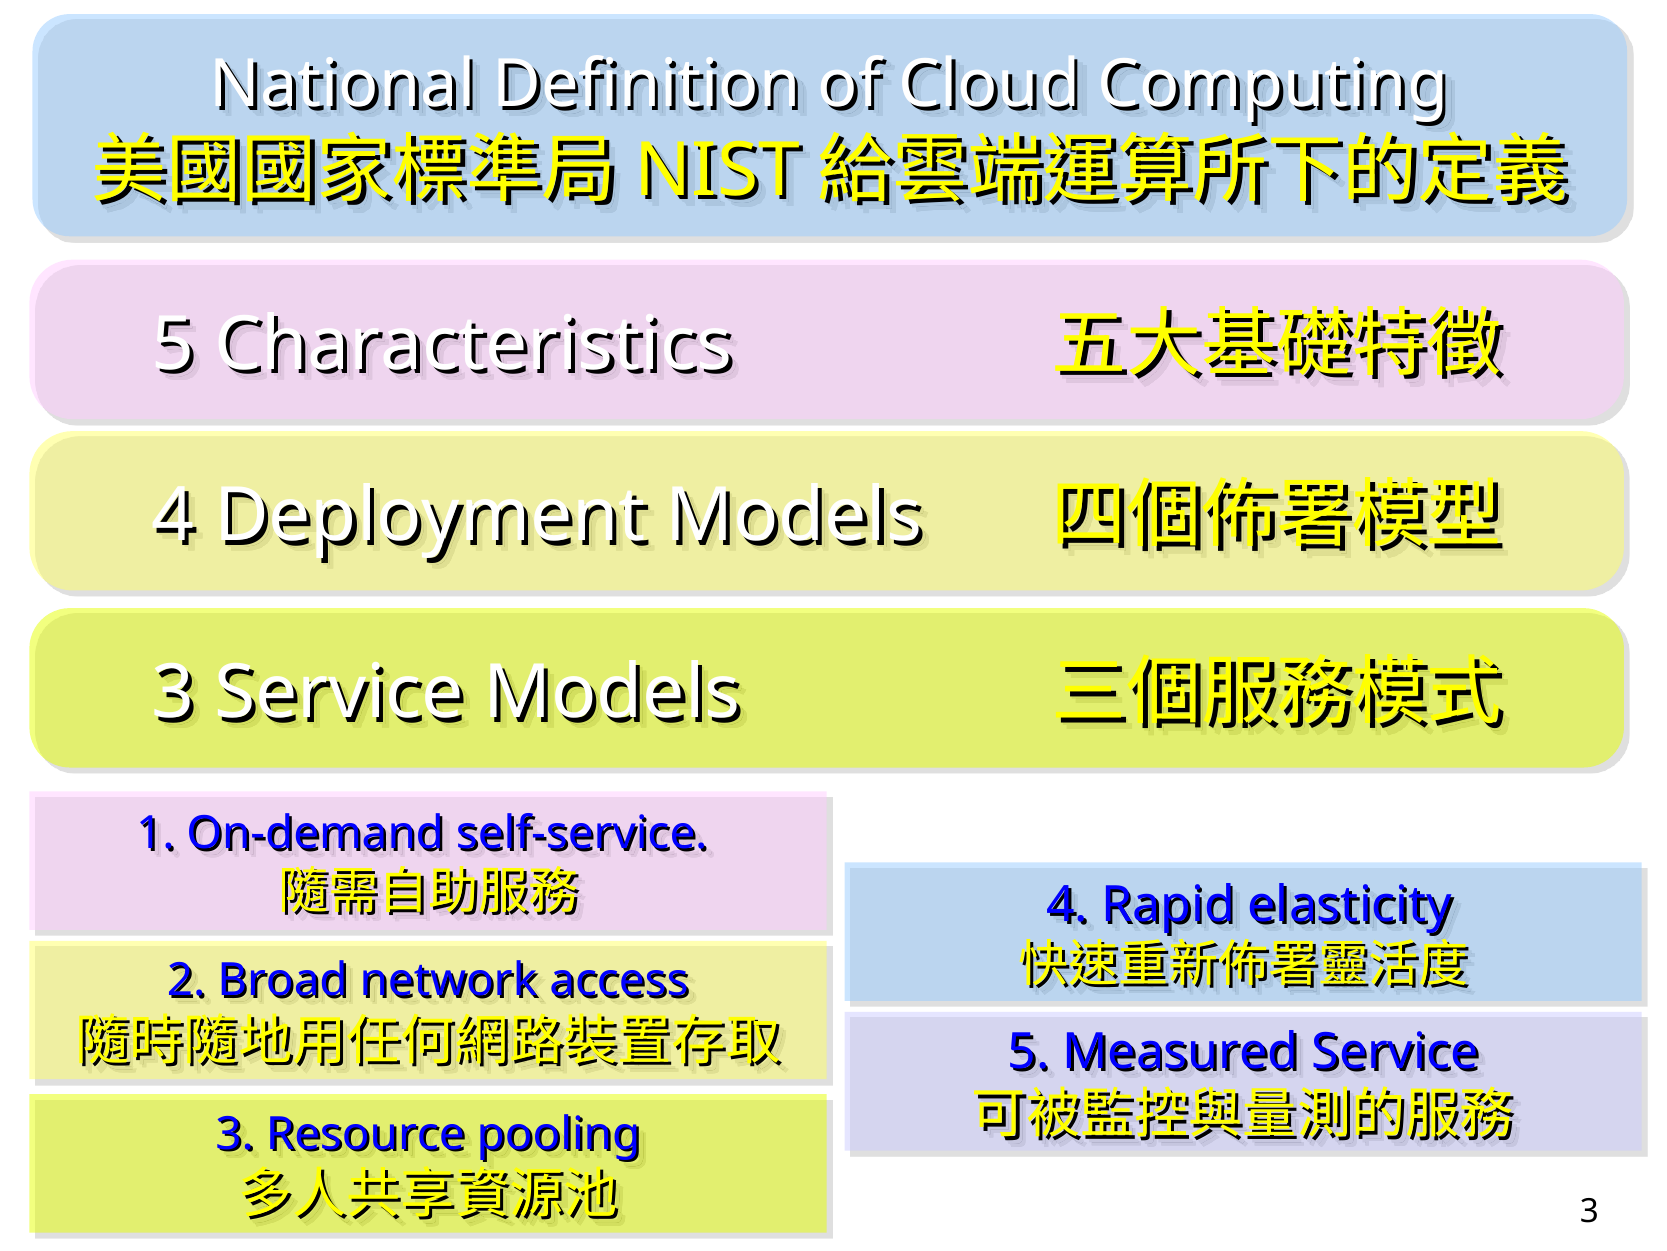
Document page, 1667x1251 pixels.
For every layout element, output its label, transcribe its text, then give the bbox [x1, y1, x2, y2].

text_box 3 Service Models 三個服務模式 [29, 608, 1624, 768]
text_box 4 Deployment Models 四個佈署模型 [29, 431, 1624, 591]
text_box 3. Resource pooling 多人共享資源池 [29, 1094, 827, 1233]
text_box 5. Measured Service 可被監控與量測的服務 [844, 1011, 1642, 1151]
text_box 1. On-demand self-service. 隨需自助服務 [29, 791, 827, 930]
text_box National Definition of Cloud Computing 美國國家標準局NIST給雲端運算所下的定義 [32, 14, 1628, 237]
text_box 4. Rapid elasticity 快速重新佈署靈活度 [844, 862, 1642, 1001]
text_box 5 Characteristics 五大基礎特徵 [29, 259, 1624, 420]
text_box 2. Broad network access 隨時隨地用任何網路裝置存取 [29, 940, 827, 1080]
